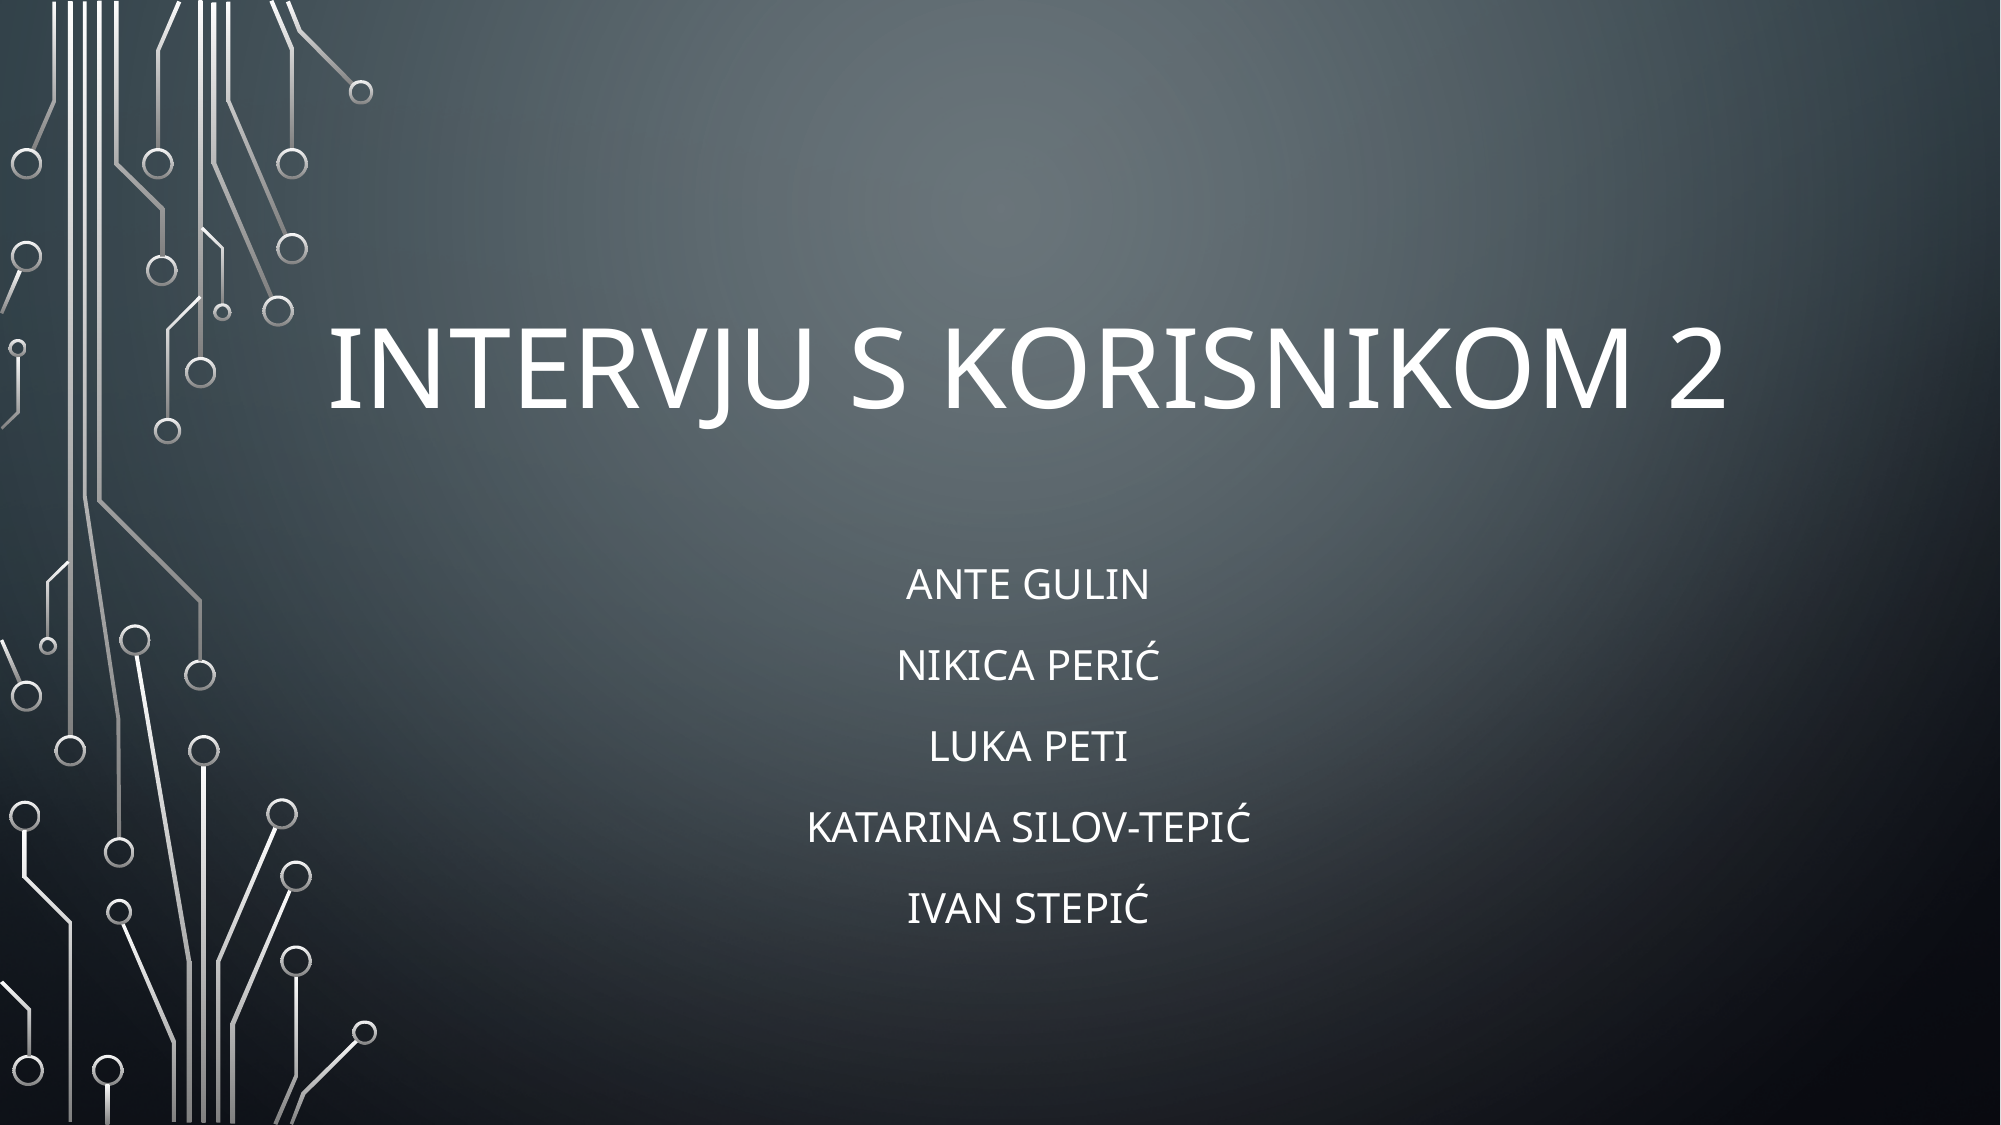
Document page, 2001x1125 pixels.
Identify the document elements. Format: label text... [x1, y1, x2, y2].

title Intervju s korisnikom 2 [307, 184, 1750, 440]
subtitle Ante Gulin Nikica Perić Luka Peti Katarina Silov-Tepić Ivan Stepić [307, 540, 1750, 1017]
